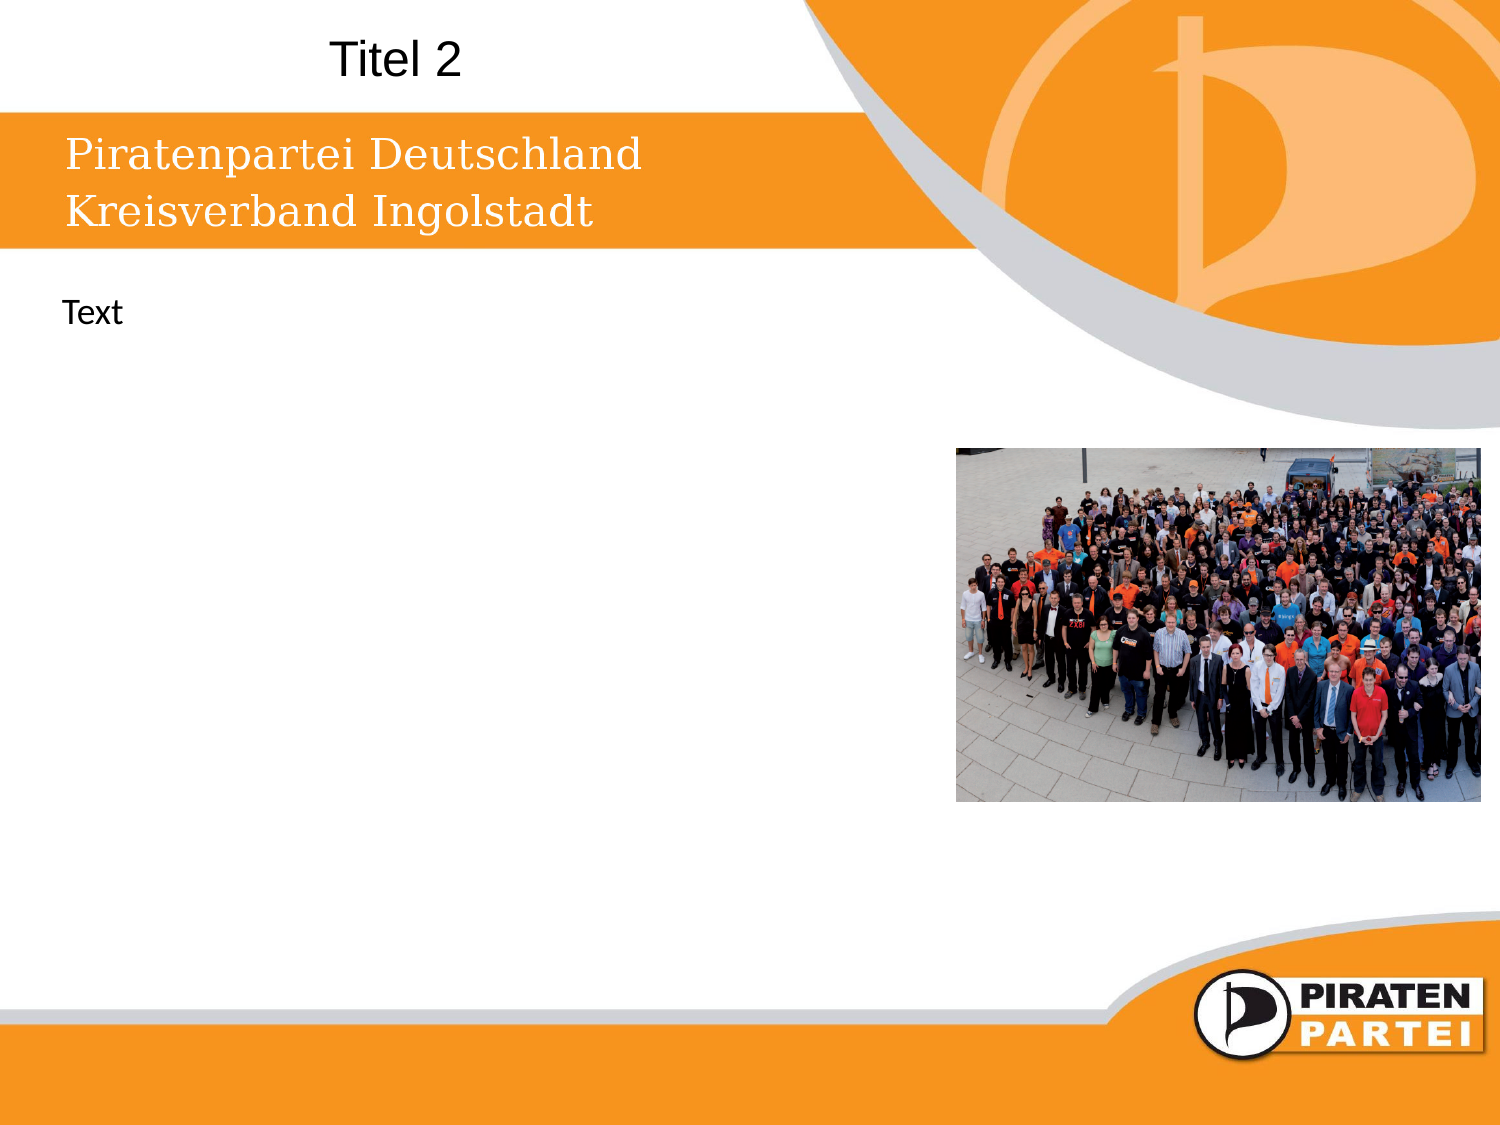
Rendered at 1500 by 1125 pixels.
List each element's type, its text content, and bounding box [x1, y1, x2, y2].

picture [0, 0, 1500, 1125]
title Titel 2 [23, 11, 768, 107]
text_box Text [47, 279, 975, 340]
